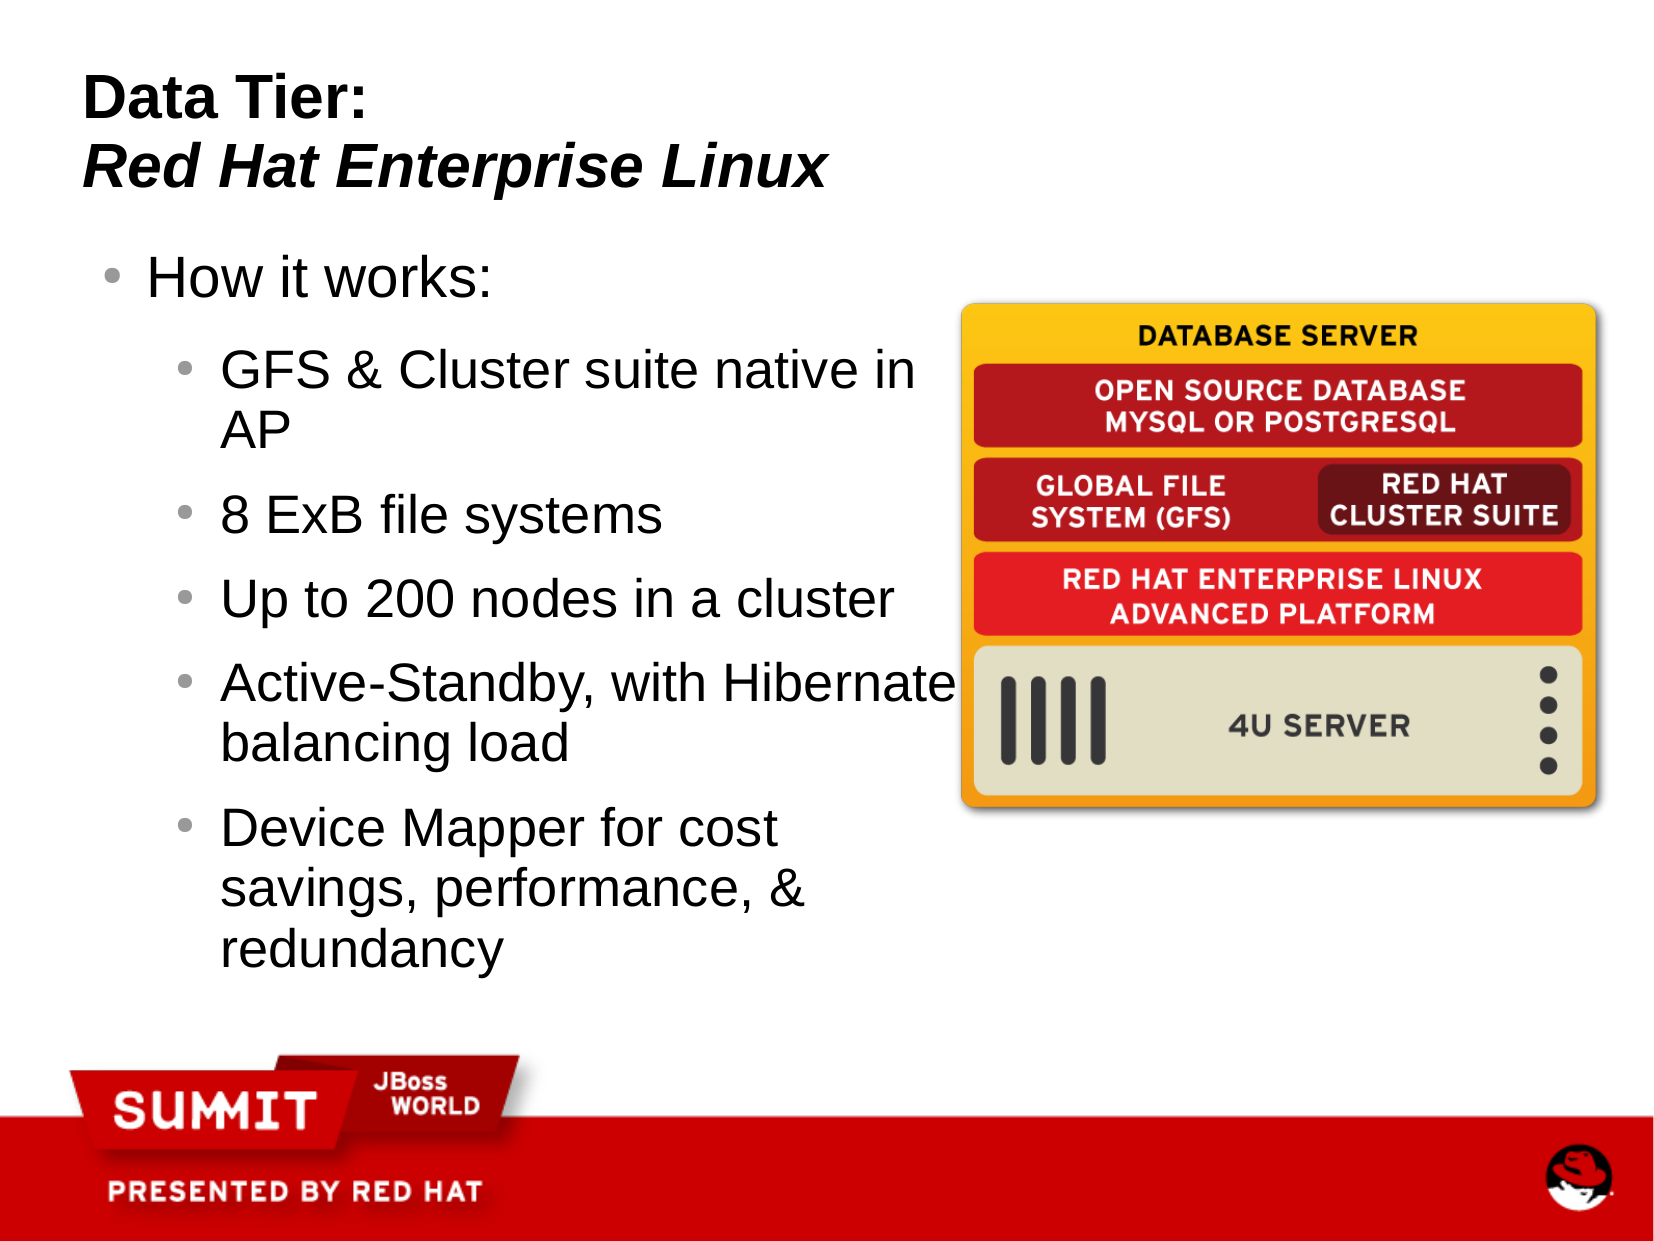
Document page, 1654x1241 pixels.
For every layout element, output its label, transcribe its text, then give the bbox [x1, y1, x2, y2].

picture [0, 1043, 1654, 1241]
list How it works: GFS & Cluster suite native in AP 8 ExB file systems Up to 200 nodes in a cluster Active-Standby, with Hibernate balancing load Device Mapper for cost savings, performance, & redundancy [86, 244, 976, 1039]
picture [950, 292, 1613, 826]
title Data Tier: Red Hat Enterprise Linux [82, 37, 1571, 226]
